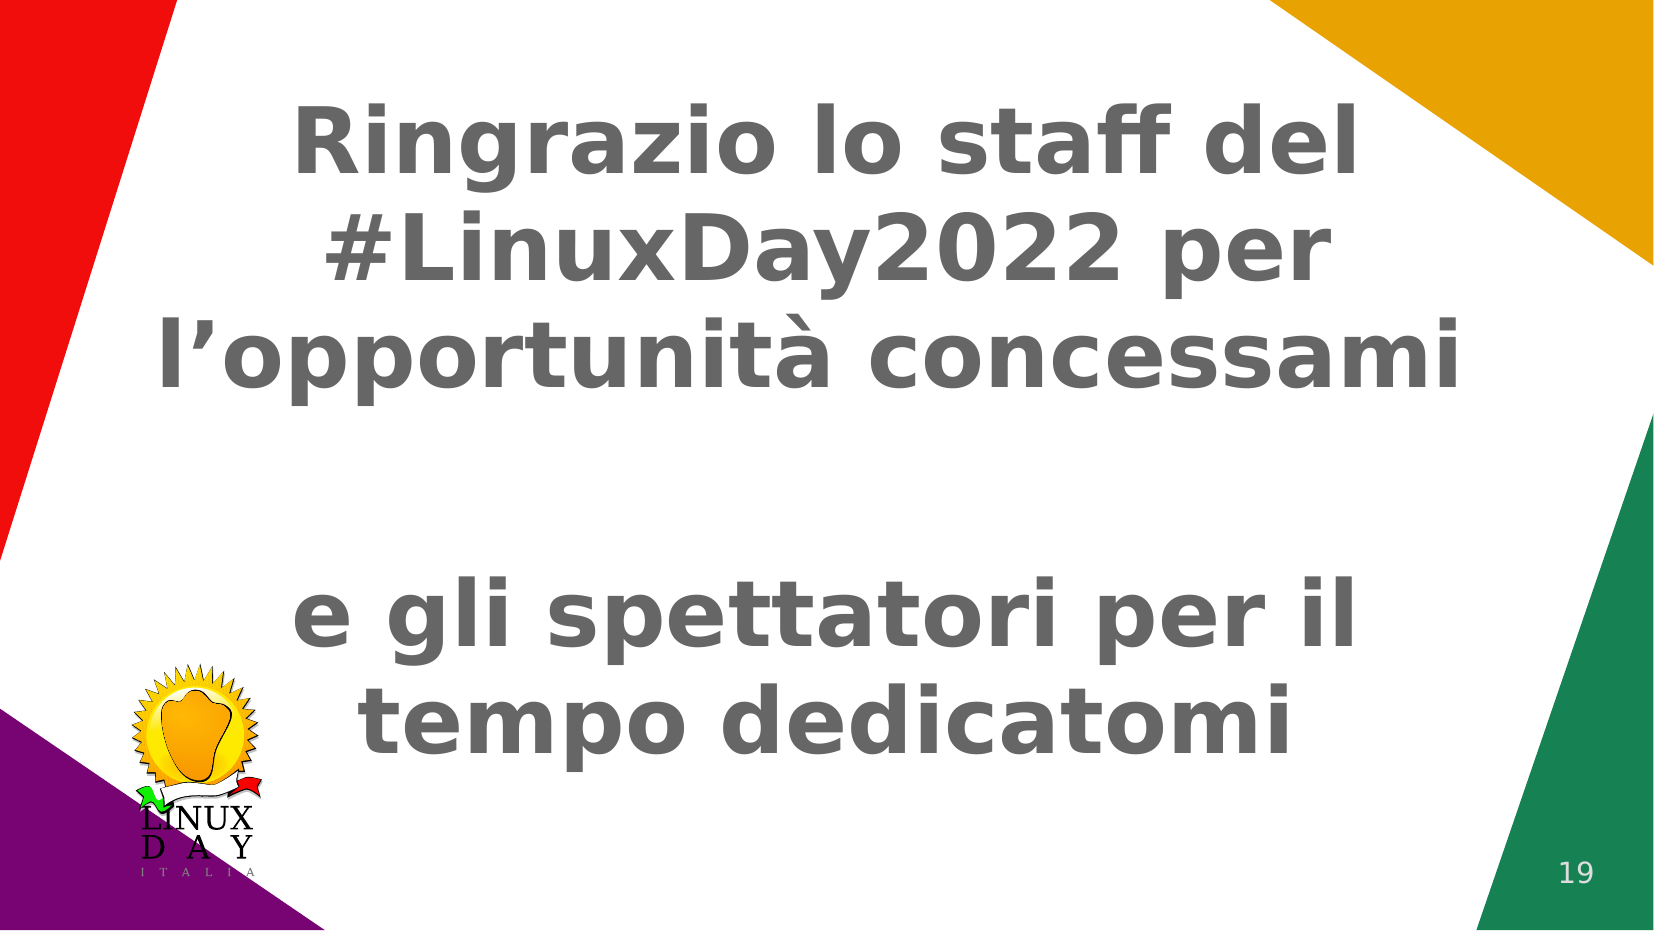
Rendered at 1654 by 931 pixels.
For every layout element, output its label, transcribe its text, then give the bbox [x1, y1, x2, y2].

list Ringrazio lo staff del #LinuxDay2022 per l’opportunità concessami e gli spettatori per il tempo dedicatomi [118, 88, 1536, 827]
picture [0, 644, 404, 931]
